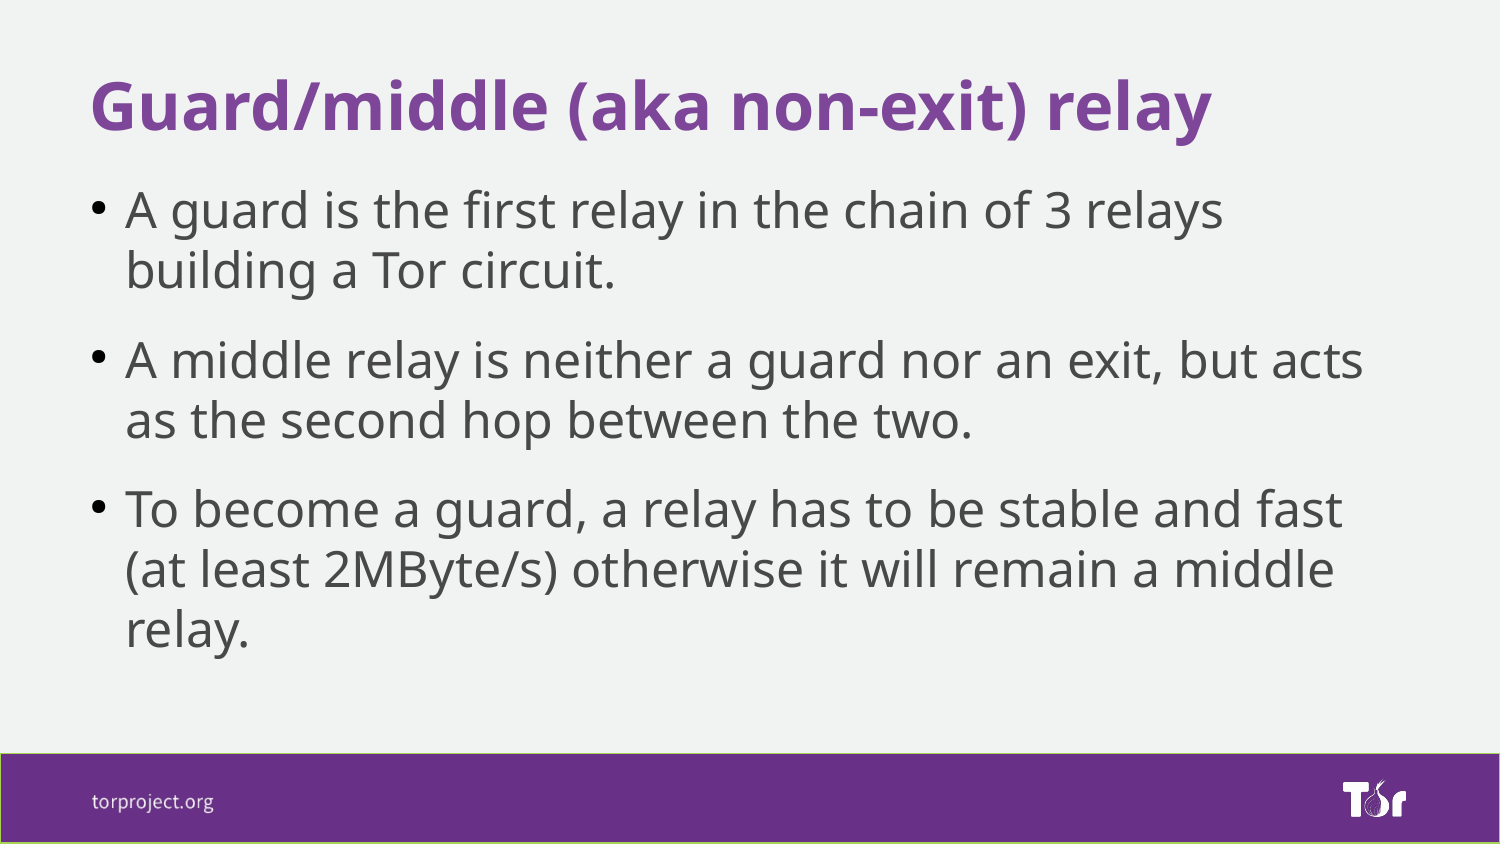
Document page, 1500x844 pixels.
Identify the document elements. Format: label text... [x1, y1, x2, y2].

picture [75, 780, 604, 821]
text_box A guard is the first relay in the chain of 3 relays building a Tor circuit. A middle relay is neither a guard nor an exit, but acts as the second hop between the two. To become a guard, a relay has to be stable and fast (at least 2MByte/s) otherwise it will remain a middle relay. [75, 171, 1425, 728]
text_box Guard/middle (aka non-exit) relay [75, 33, 1425, 171]
picture [1343, 778, 1406, 817]
